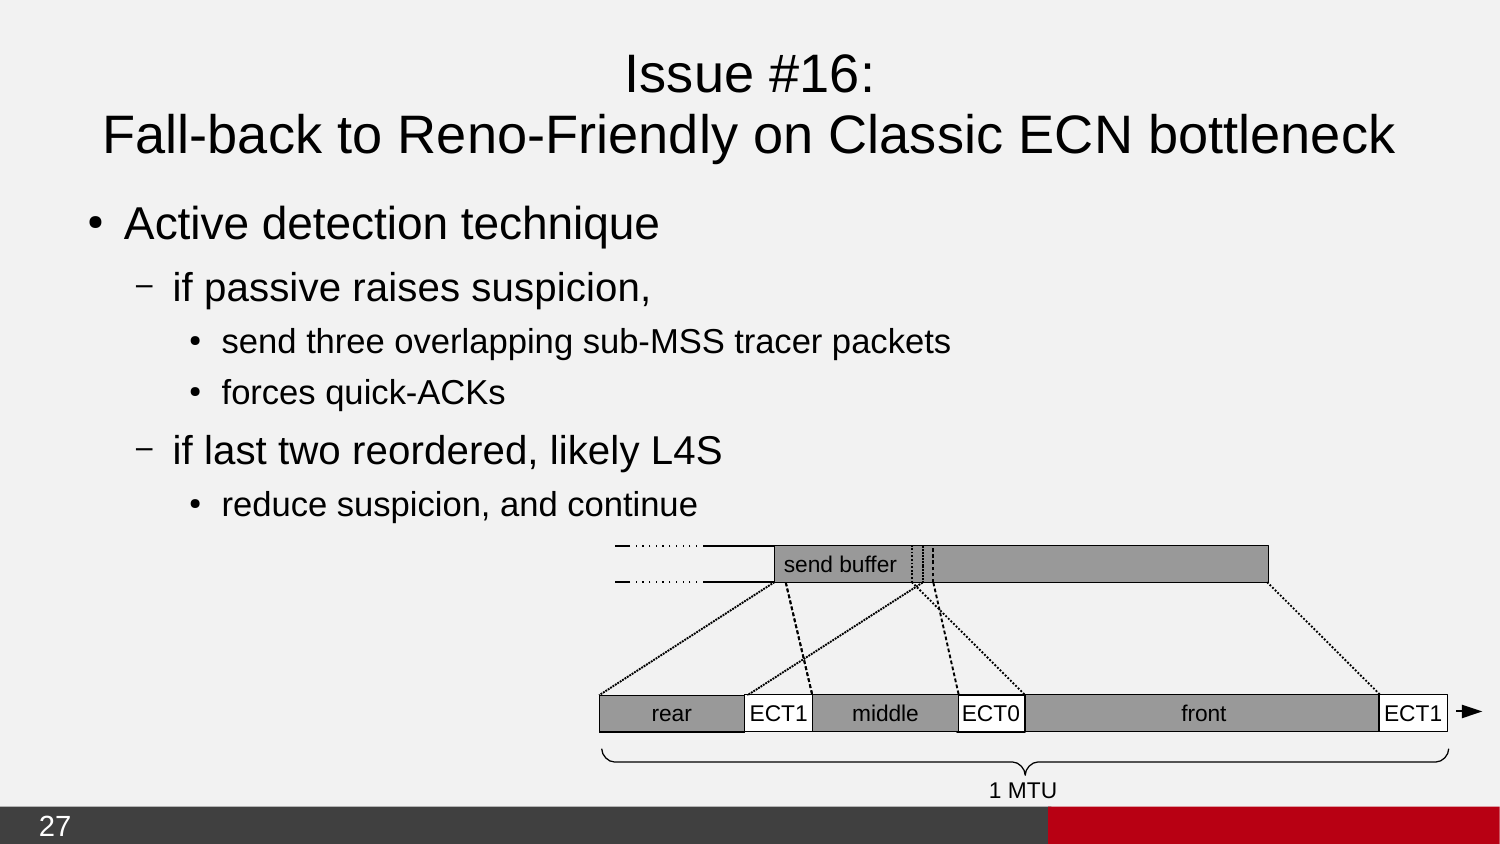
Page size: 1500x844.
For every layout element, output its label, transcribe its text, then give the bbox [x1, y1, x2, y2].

picture [598, 544, 1483, 808]
title Issue #16: Fall-back to Reno-Friendly on Classic ECN bottleneck [75, 33, 1425, 175]
list Active detection technique if passive raises suspicion, send three overlapping sub-MSS tracer packets forces quick-ACKs if last two reordered, likely L4S reduce suspicion, and continue [75, 197, 1425, 526]
